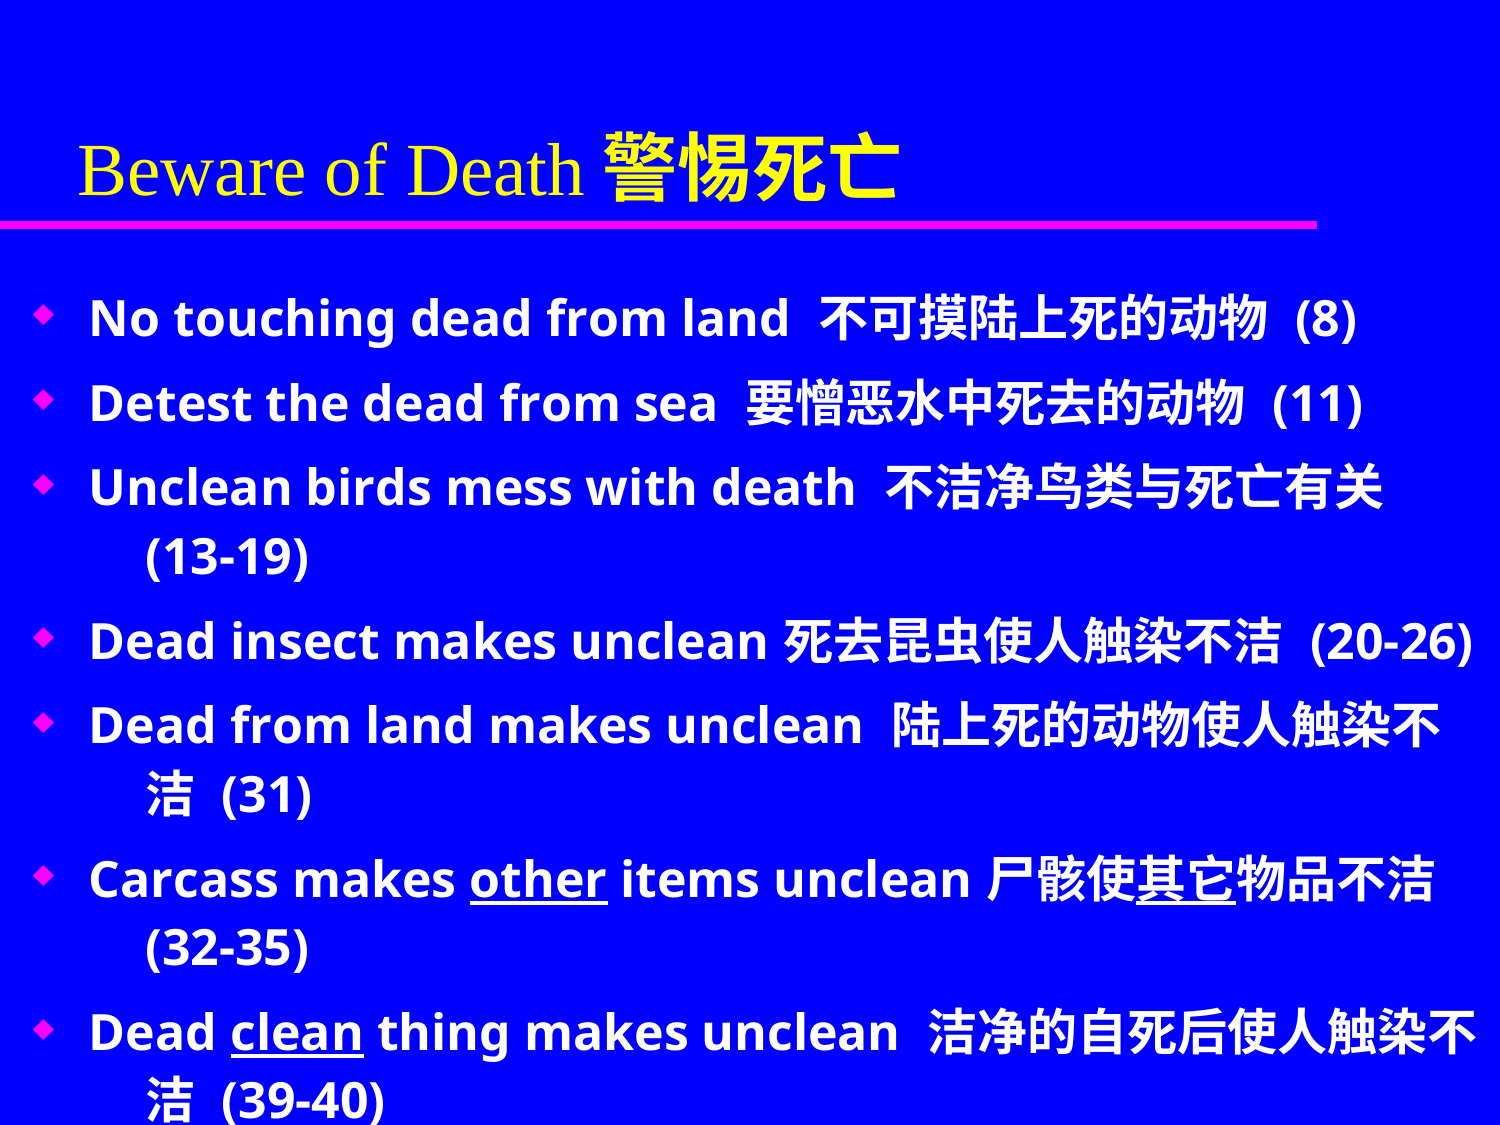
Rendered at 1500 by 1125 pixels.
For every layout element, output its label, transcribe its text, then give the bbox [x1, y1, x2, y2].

list No touching dead from land 不可摸陆上死的动物 (8) Detest the dead from sea 要憎恶水中死去的动物 (11) Unclean birds mess with death 不洁净鸟类与死亡有关(13-19) Dead insect makes unclean死去昆虫使人触染不洁 (20-26) Dead from land makes unclean 陆上死的动物使人触染不洁 (31) Carcass makes other items unclean尸骸使其它物品不洁 (32-35) Dead clean thing makes unclean 洁净的自死后使人触染不洁 (39-40) [17, 275, 1500, 1110]
title Beware of Death警惕死亡 [62, 43, 1338, 225]
